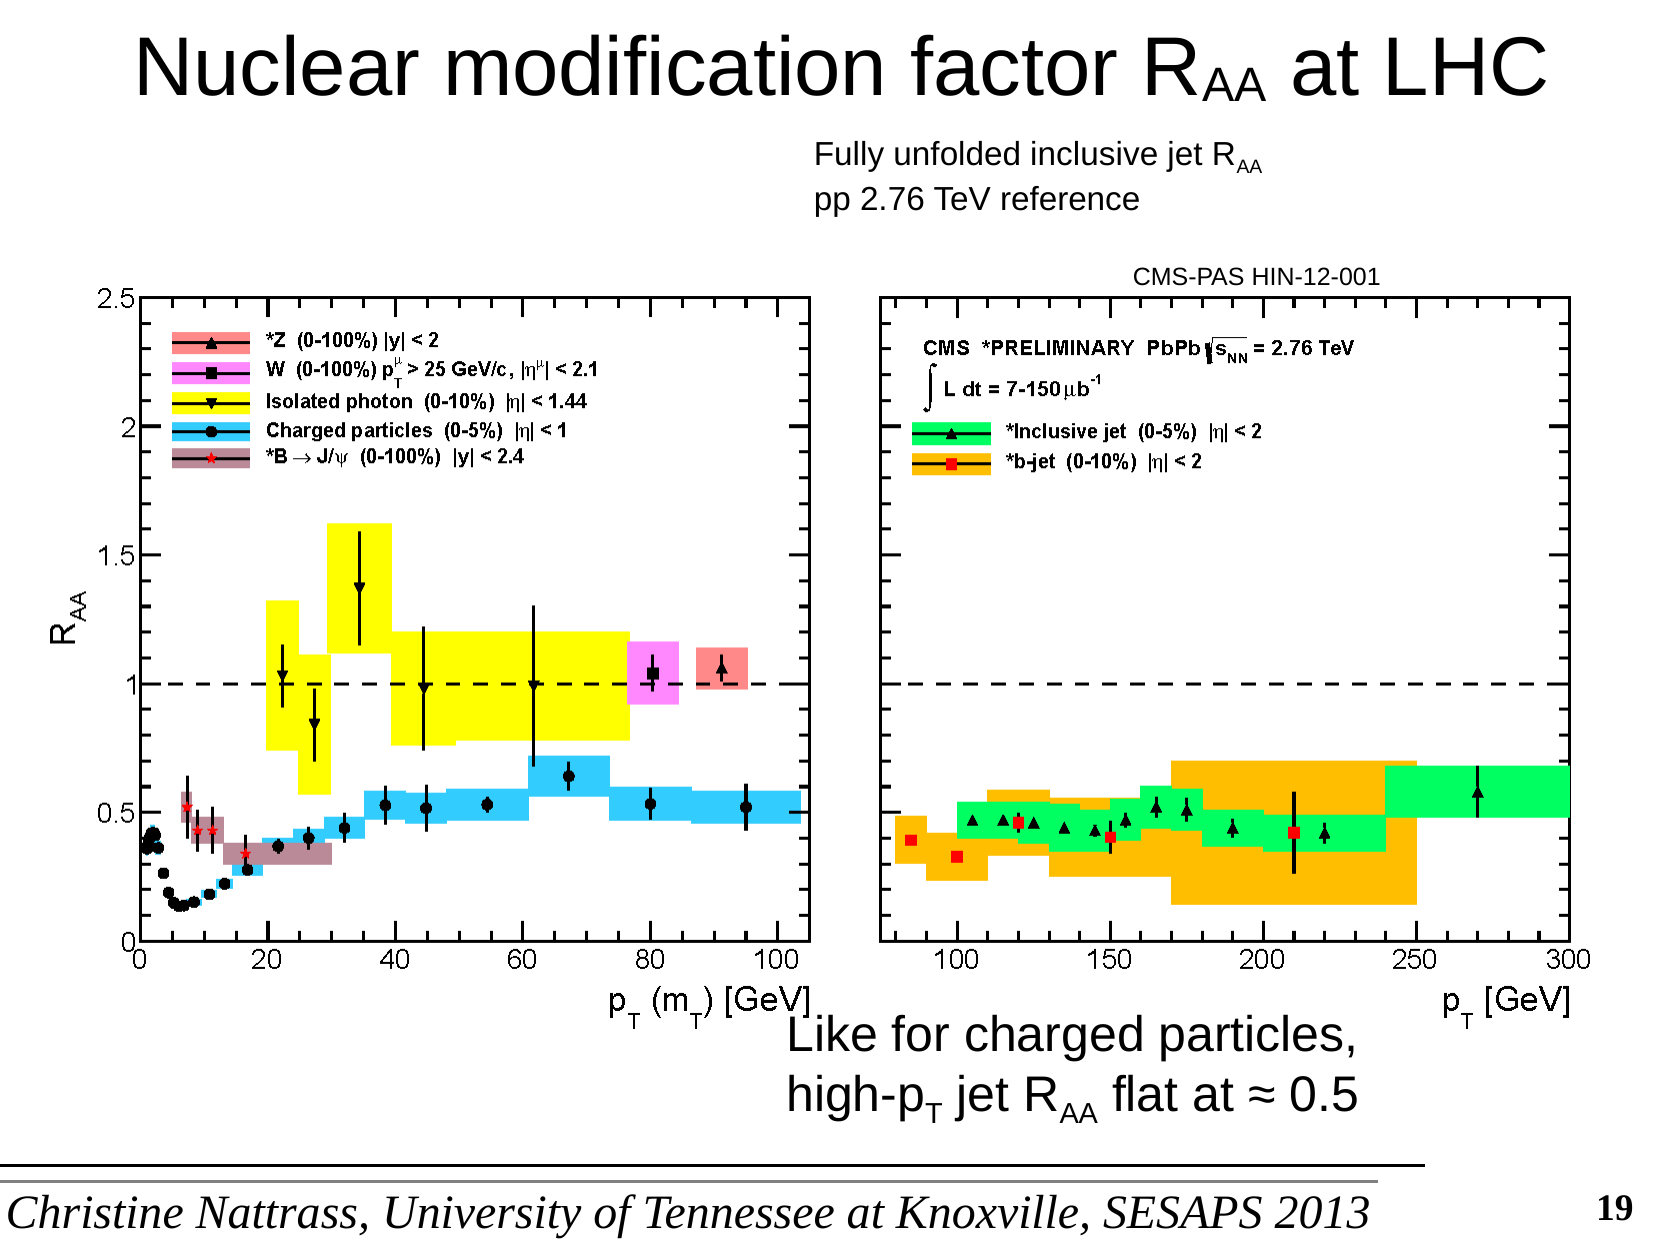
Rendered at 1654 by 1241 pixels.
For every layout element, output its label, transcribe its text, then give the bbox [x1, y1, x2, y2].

title Nuclear modification factor RAA at LHC [0, 0, 1654, 134]
picture [46, 275, 1621, 1032]
text_box Like for charged particles, high-pT jet RAA flat at ≈ 0.5 [771, 993, 1489, 1138]
text_box CMS-PAS HIN-12-001 [1118, 253, 1397, 299]
text_box Fully unfolded inclusive jet RAA pp 2.76 TeV reference [799, 123, 1434, 225]
